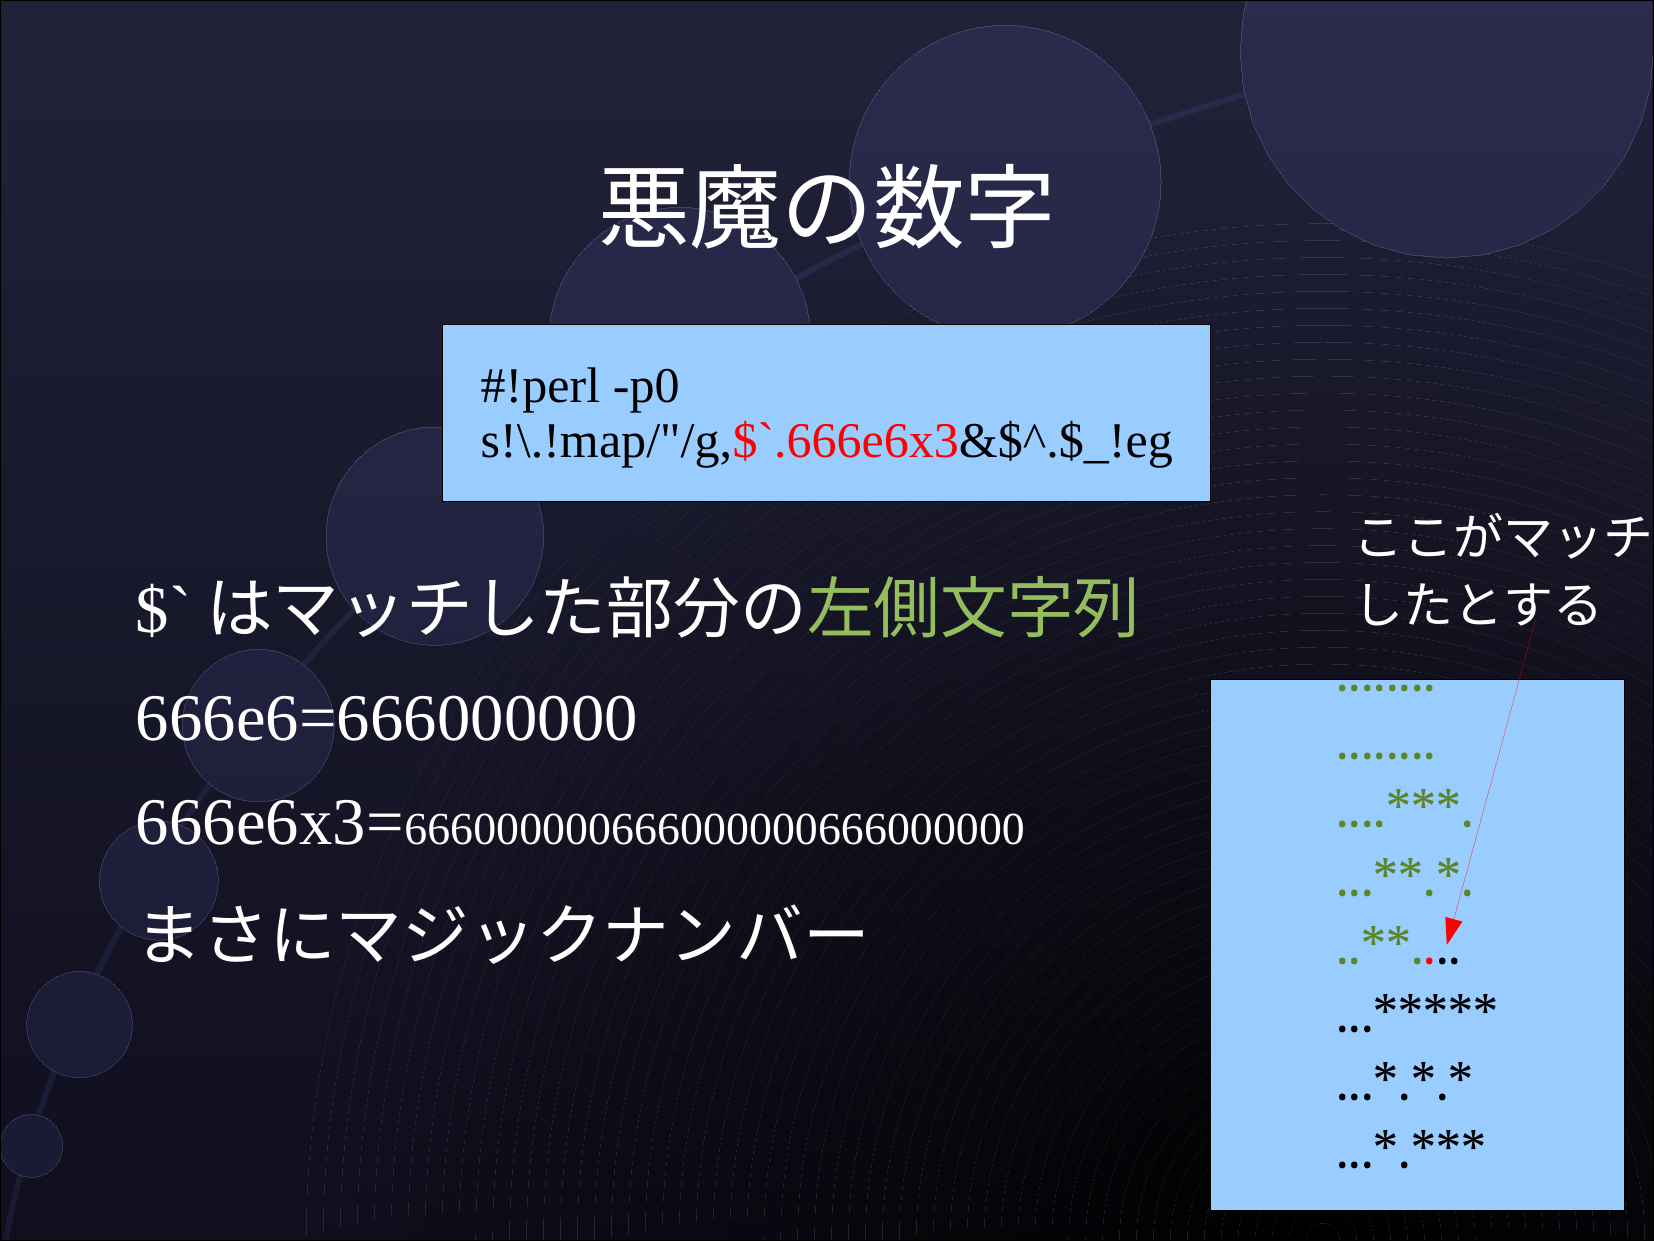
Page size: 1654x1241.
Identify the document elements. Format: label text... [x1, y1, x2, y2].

text_box #!perl -p0 s!\.!map/"/g,$`.666e6x3&$^.$_!eg [442, 324, 1211, 502]
text_box ........ ........ ....***. ...**.*. ..**.... ...***** ...*.*.* ...*.*** [1210, 679, 1625, 1211]
text_box ここがマッチ したとする [1353, 501, 1654, 603]
list $`はマッチした部分の左側文字列 666e6=666000000 666e6x3=666000000666000000666000000 まさにマジックナンバー [118, 561, 1534, 1127]
title 悪魔の数字 [121, 102, 1534, 311]
